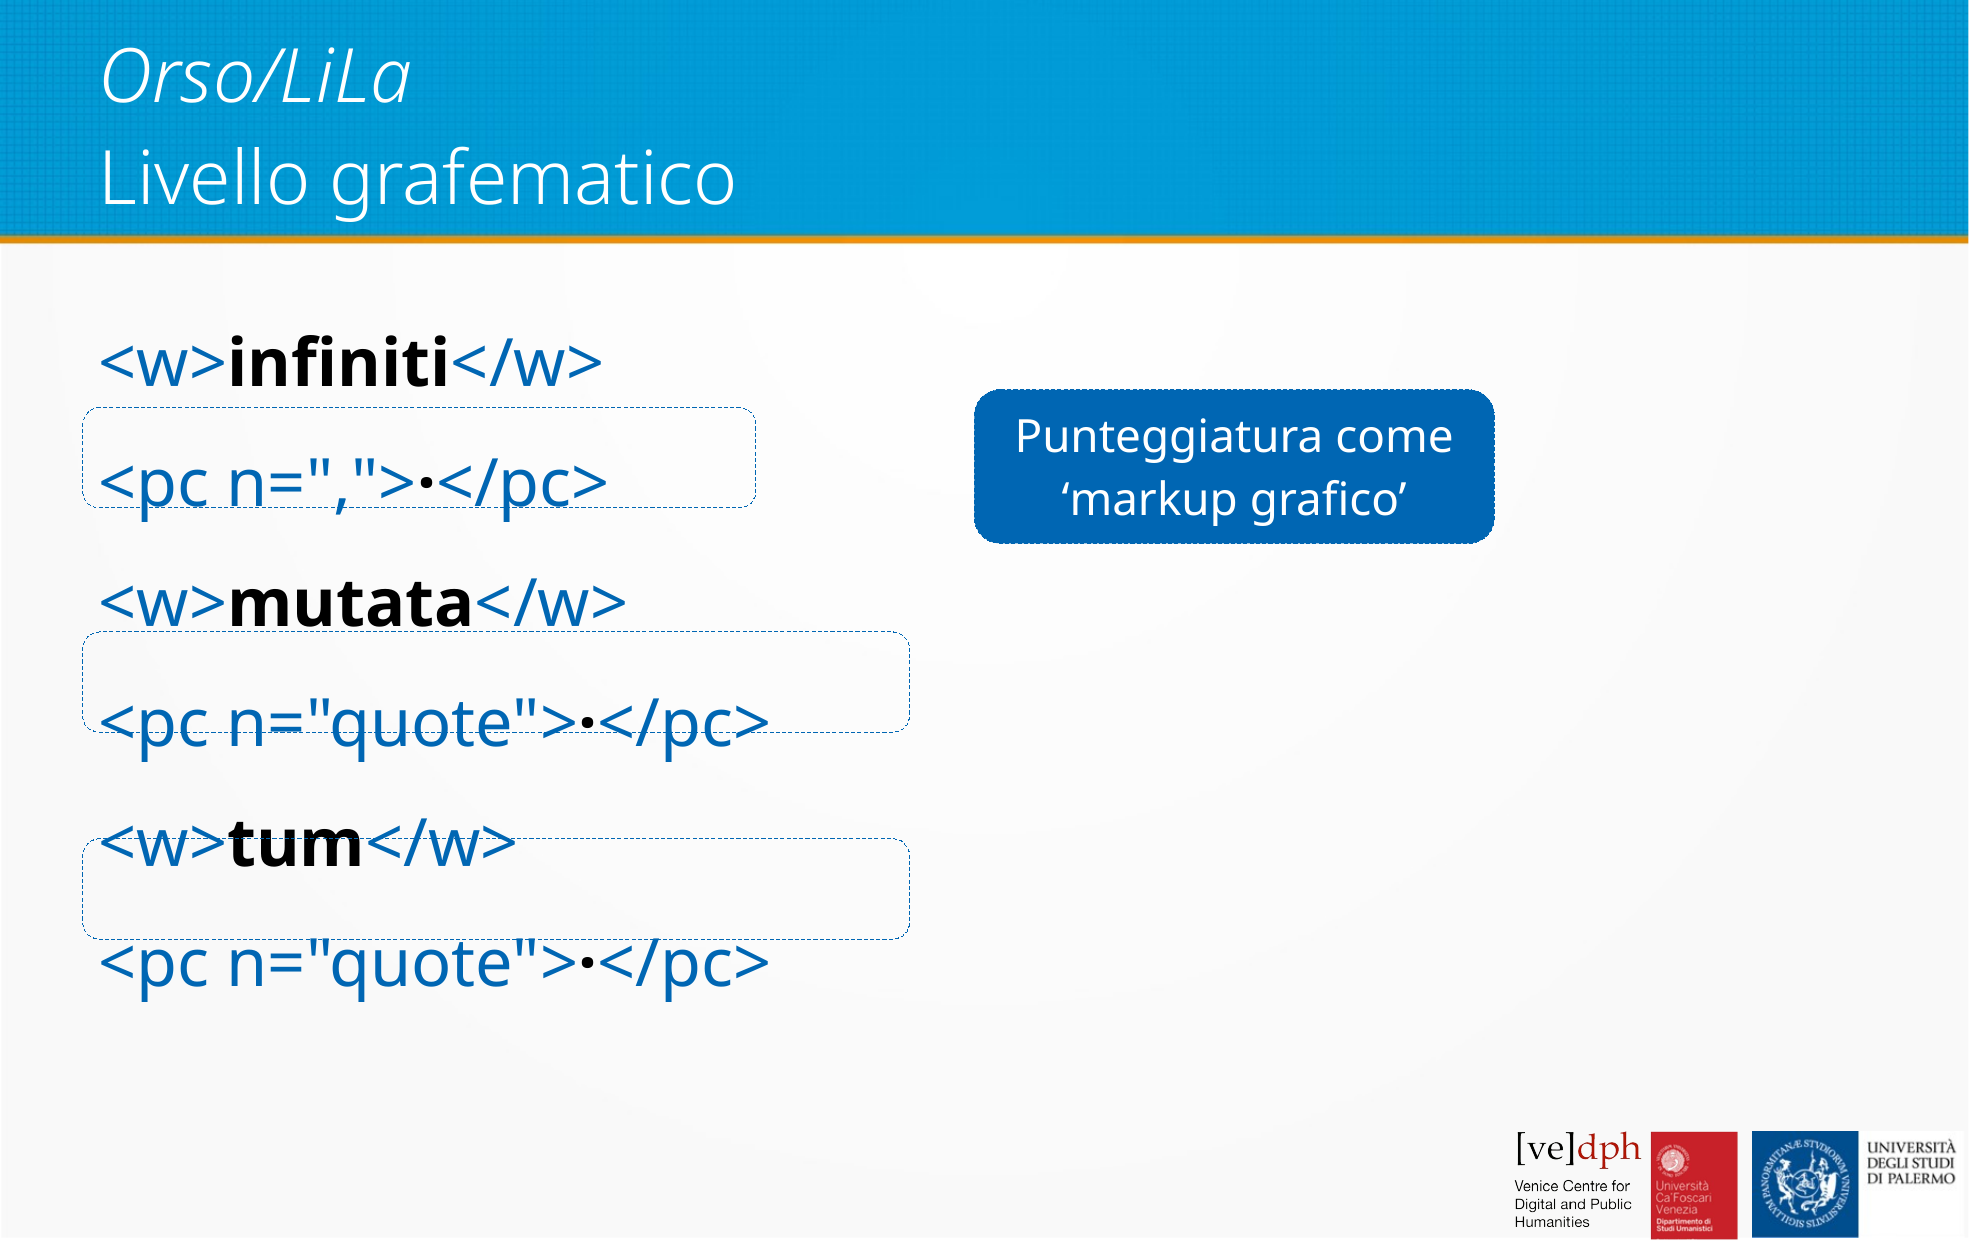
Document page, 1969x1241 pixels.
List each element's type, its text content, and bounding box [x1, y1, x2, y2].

text_box Punteggiatura come ‘markup grafico’ [974, 389, 1495, 544]
picture [0, 233, 1969, 1241]
list <w>infiniti</w> <pc n=",">·</pc> <w>mutata</w> <pc n="quote">·</pc> <w>tum</w> <pc n="quote">·</pc> [98, 315, 1861, 1081]
title Orso/LiLa Livello grafematico [98, 19, 1870, 227]
